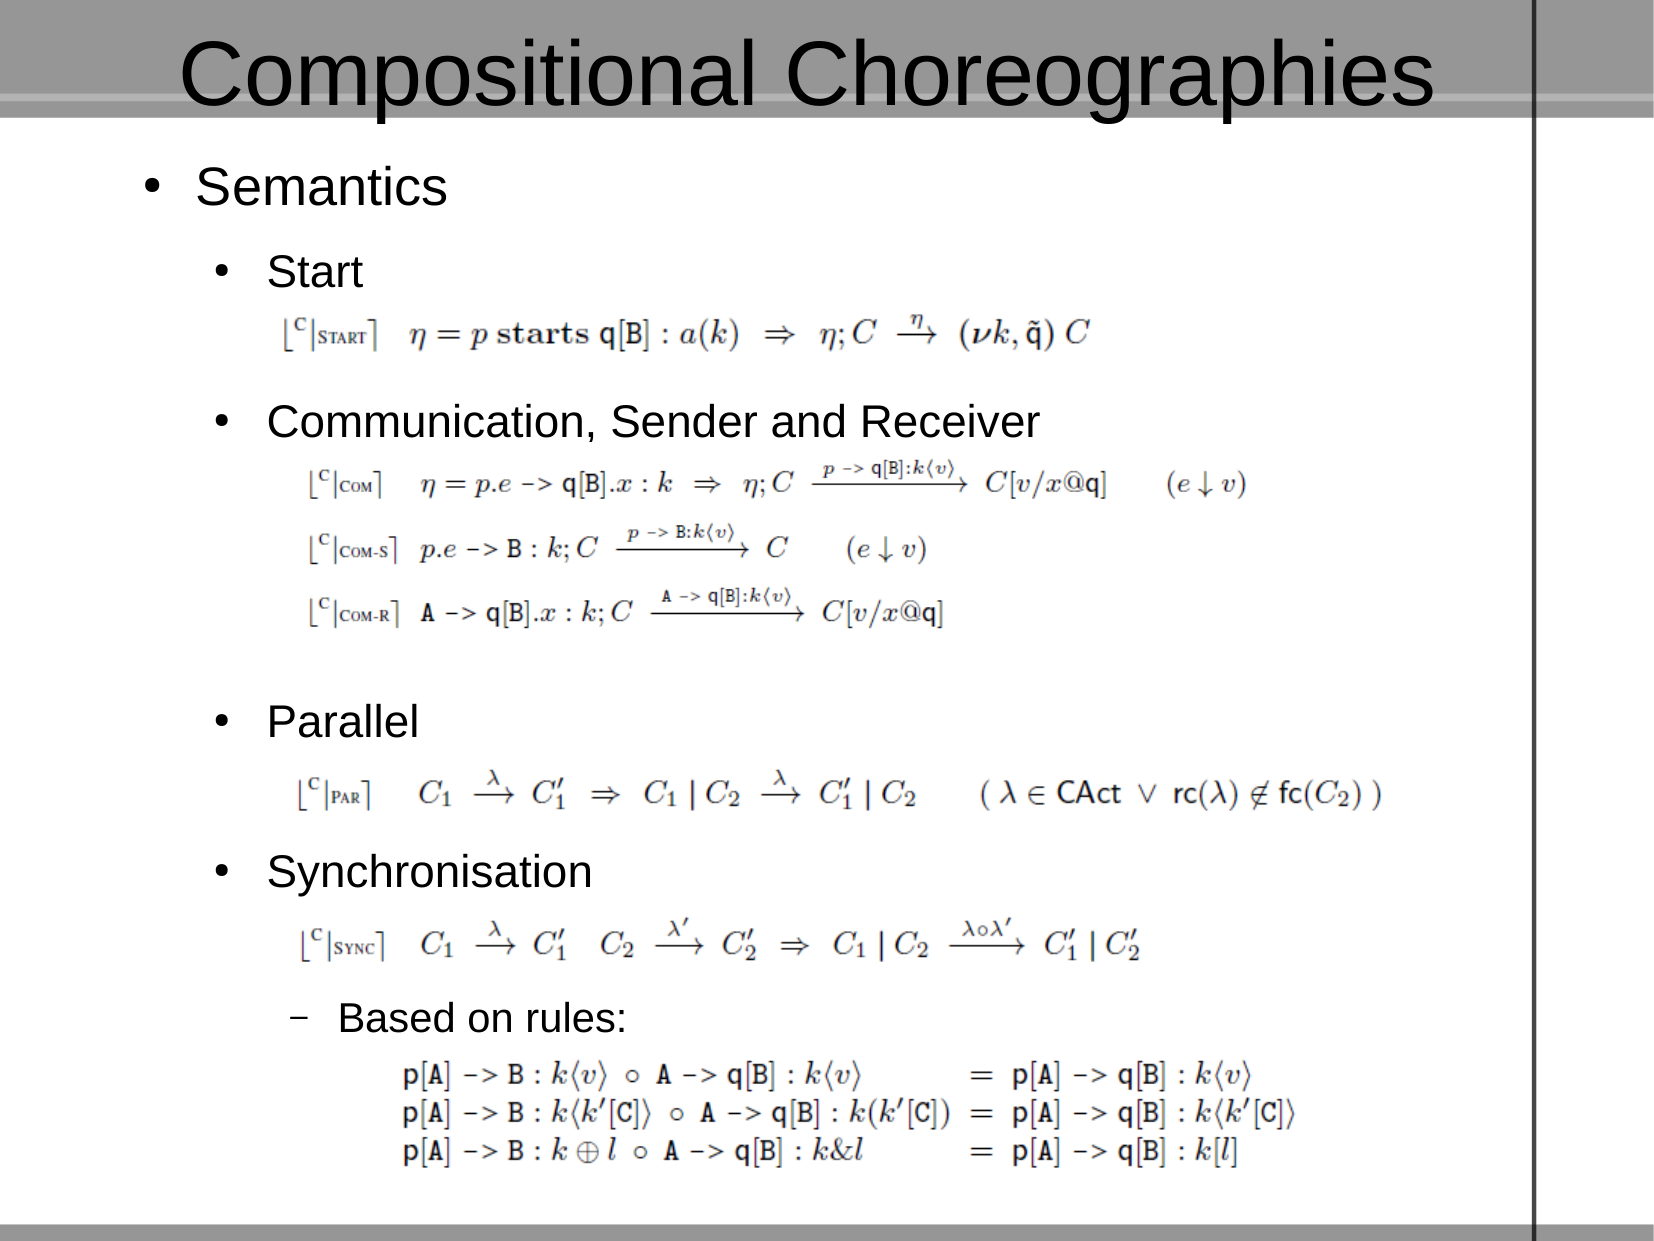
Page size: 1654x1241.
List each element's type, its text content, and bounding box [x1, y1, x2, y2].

list Semantics Start Communication, Sender and Receiver Parallel Synchronisation Based on rules: [124, 156, 1506, 1211]
title Compositional Choreographies [76, 0, 1565, 178]
picture [283, 313, 1093, 355]
picture [295, 767, 1388, 826]
picture [0, 0, 1654, 1241]
picture [295, 442, 1254, 638]
picture [295, 915, 1152, 971]
picture [399, 1052, 1300, 1178]
